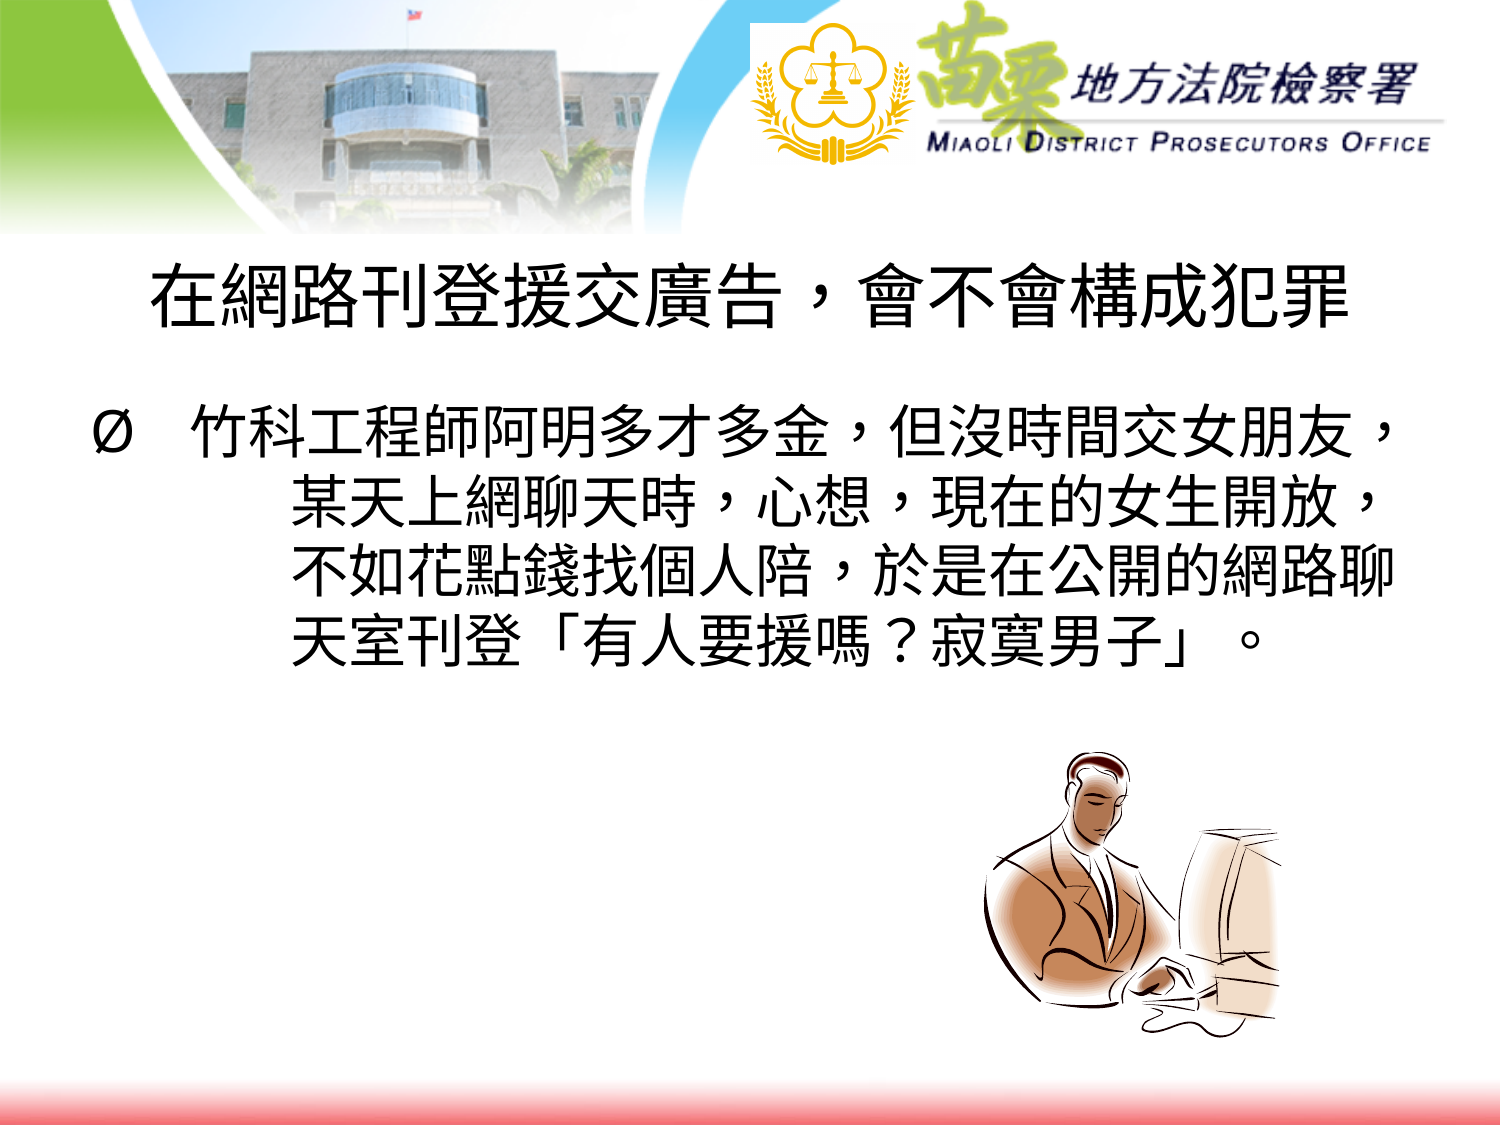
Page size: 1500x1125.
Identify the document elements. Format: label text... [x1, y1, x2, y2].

list 竹科工程師阿明多才多金，但沒時間交女朋友，某天上網聊天時，心想，現在的女生開放，不如花點錢找個人陪，於是在公開的網路聊天室刊登「有人要援嗎？寂寞男子」。 [75, 387, 1426, 1038]
title 在網路刊登援交廣告，會不會構成犯罪 [75, 200, 1426, 387]
picture [975, 750, 1282, 1041]
